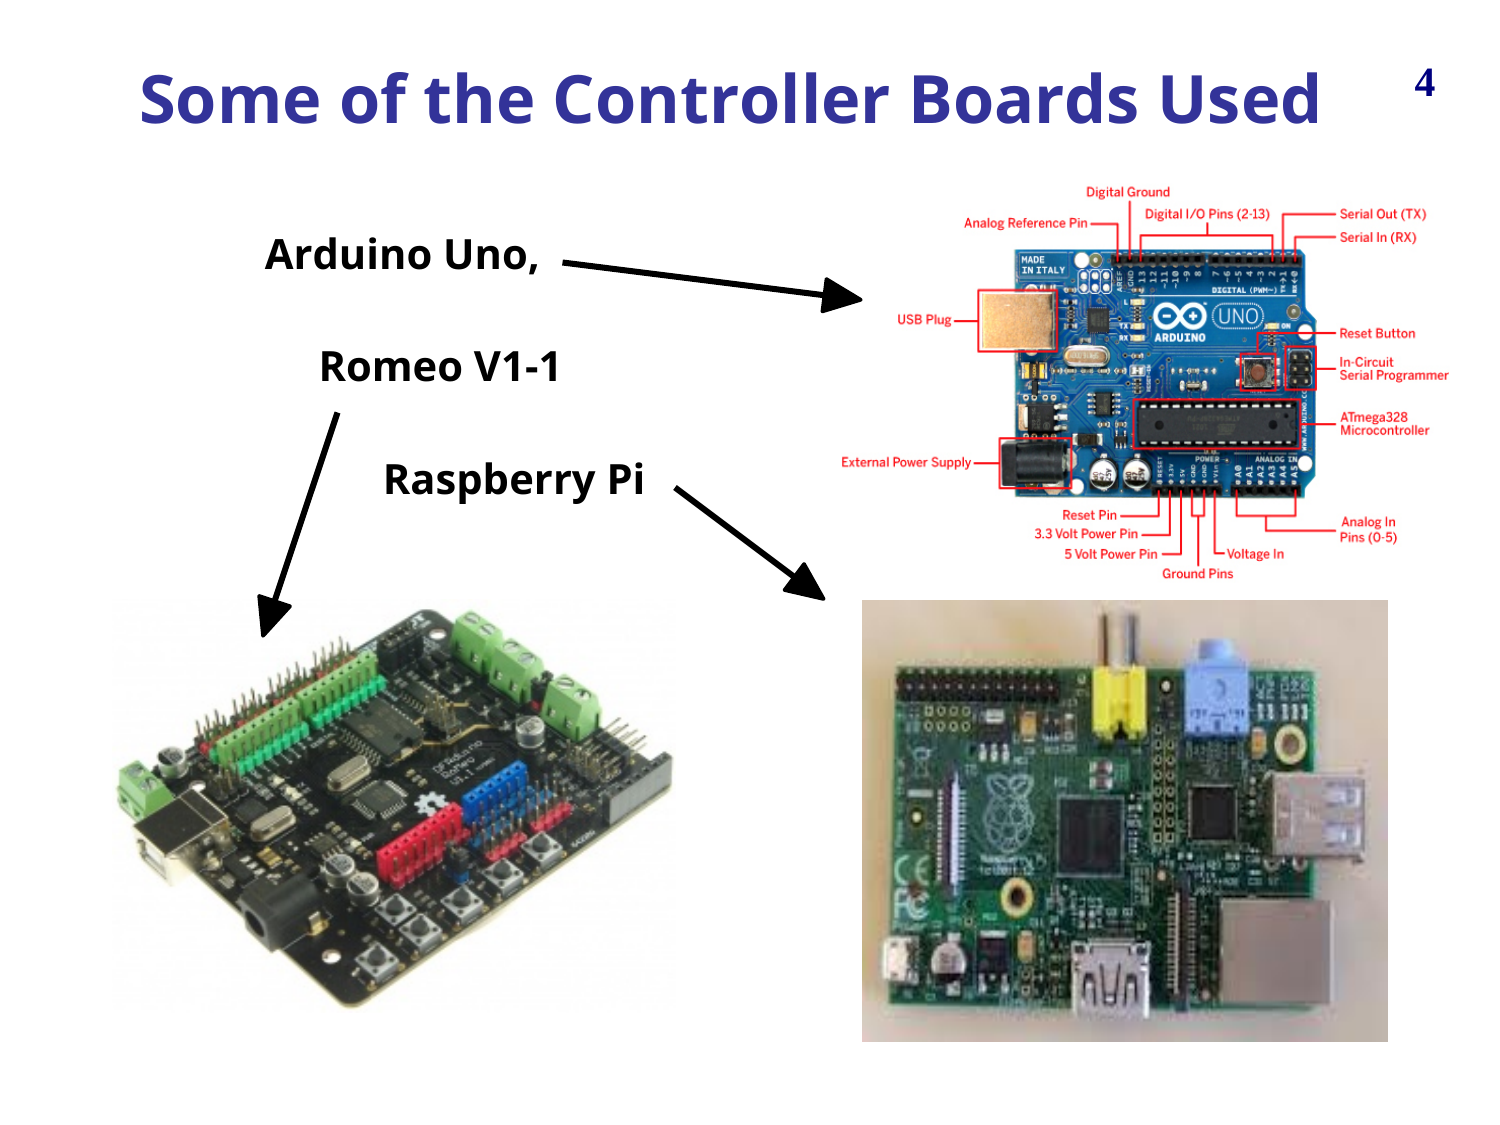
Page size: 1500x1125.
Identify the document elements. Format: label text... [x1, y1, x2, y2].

chart [690, 532, 790, 592]
chart [741, 490, 825, 572]
text_box 4 [1387, 47, 1463, 113]
title Some of the Controller Boards Used [112, 45, 1351, 150]
picture [825, 166, 1463, 1042]
list Arduino Uno, Romeo V1-1 Raspberry Pi [187, 224, 676, 517]
picture [112, 599, 676, 1013]
